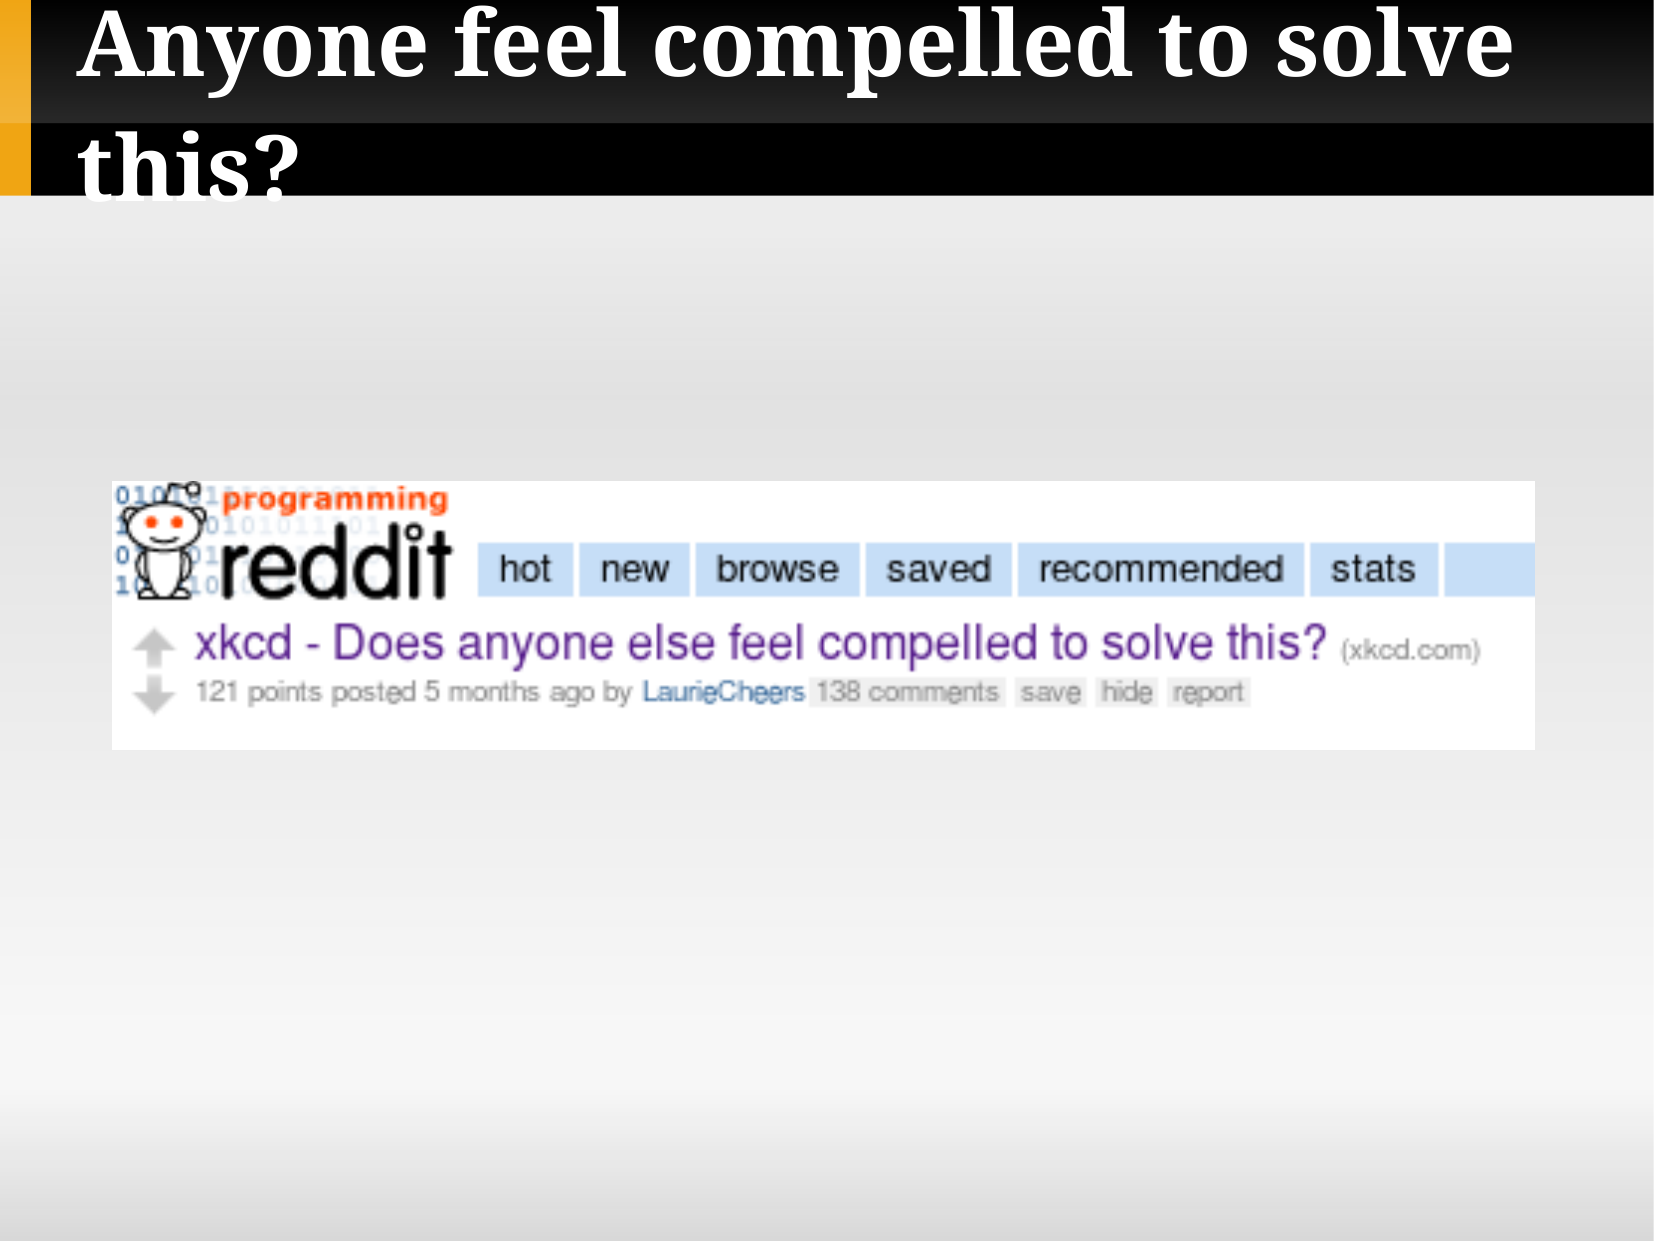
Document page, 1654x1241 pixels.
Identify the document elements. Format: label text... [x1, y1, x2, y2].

picture [0, 0, 1654, 1241]
title Anyone feel compelled to solve this? [76, 7, 1565, 200]
